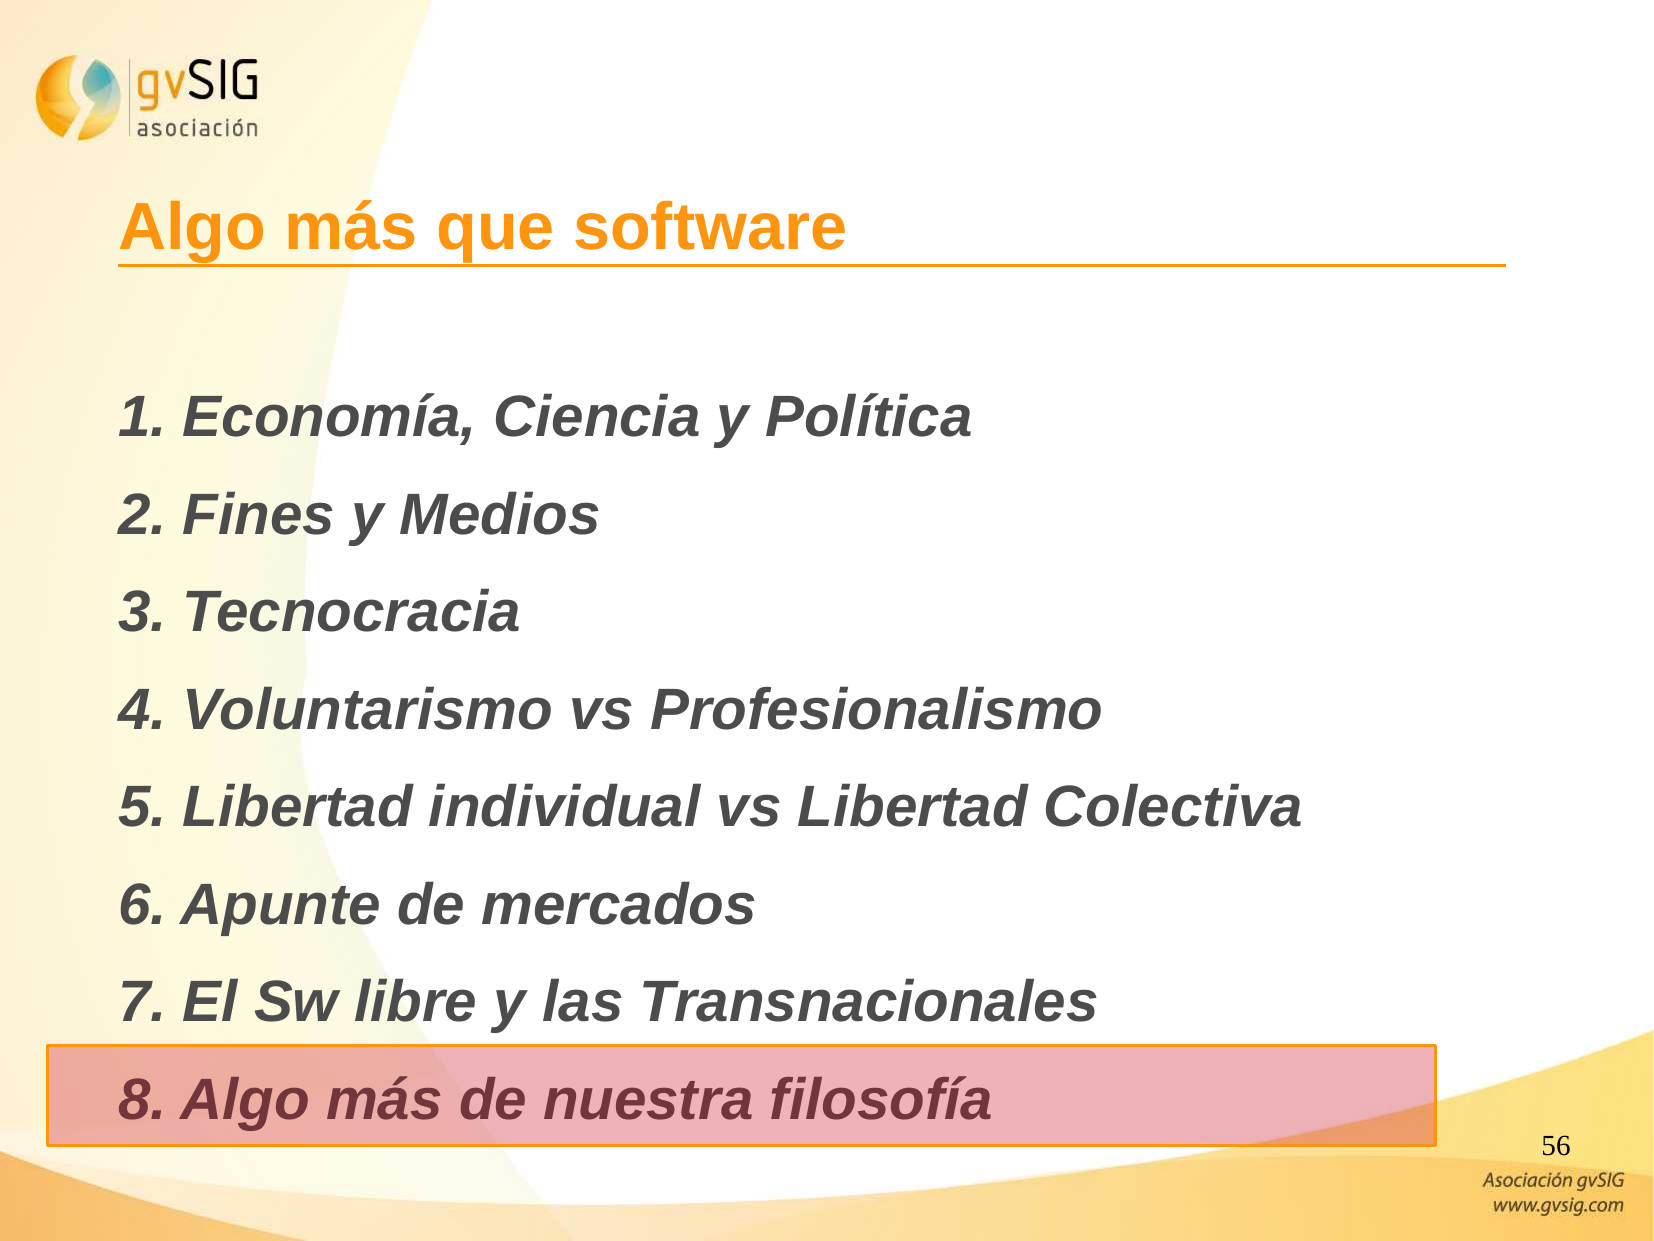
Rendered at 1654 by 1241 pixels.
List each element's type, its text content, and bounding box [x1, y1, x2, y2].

title Algo más que software [118, 177, 1607, 276]
text_box [47, 1045, 1436, 1146]
picture [0, 0, 1654, 1241]
title 1. Economía, Ciencia y Política 2. Fines y Medios 3. Tecnocracia 4. Voluntarismo vs Profesionalismo 5. Libertad individual vs Libertad Colectiva 6. Apunte de mercados 7. El Sw libre y las Transnacionales 8. Algo más de nuestra filosofía [118, 373, 1477, 1189]
